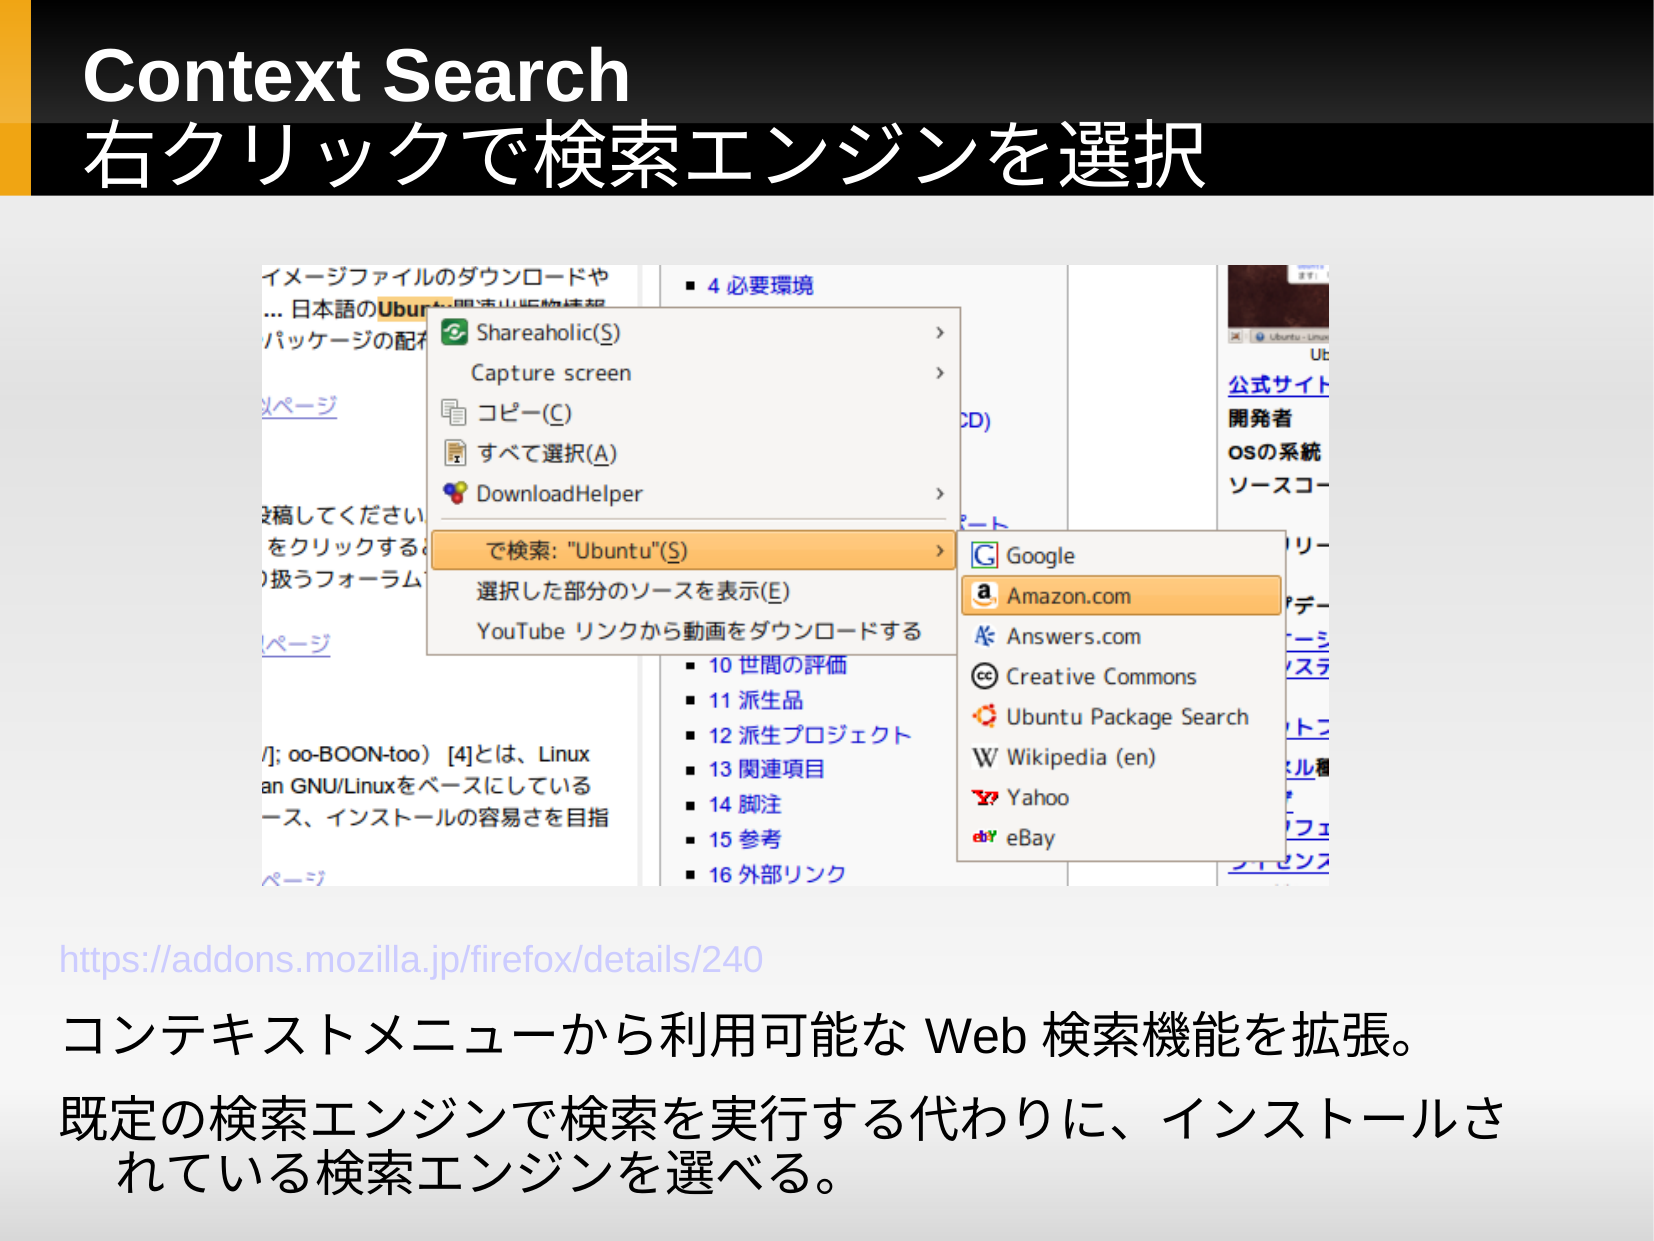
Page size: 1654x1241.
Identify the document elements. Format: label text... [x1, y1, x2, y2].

picture [0, 0, 1654, 1241]
list https://addons.mozilla.jp/firefox/details/240 コンテキストメニューから利用可能な Web 検索機能を拡張。 既定の検索エンジンで検索を実行する代わりに、インストールされている検索エンジンを選べる。 [59, 939, 1548, 1215]
title Context Search 右クリックで検索エンジンを選択 [82, 29, 1571, 203]
